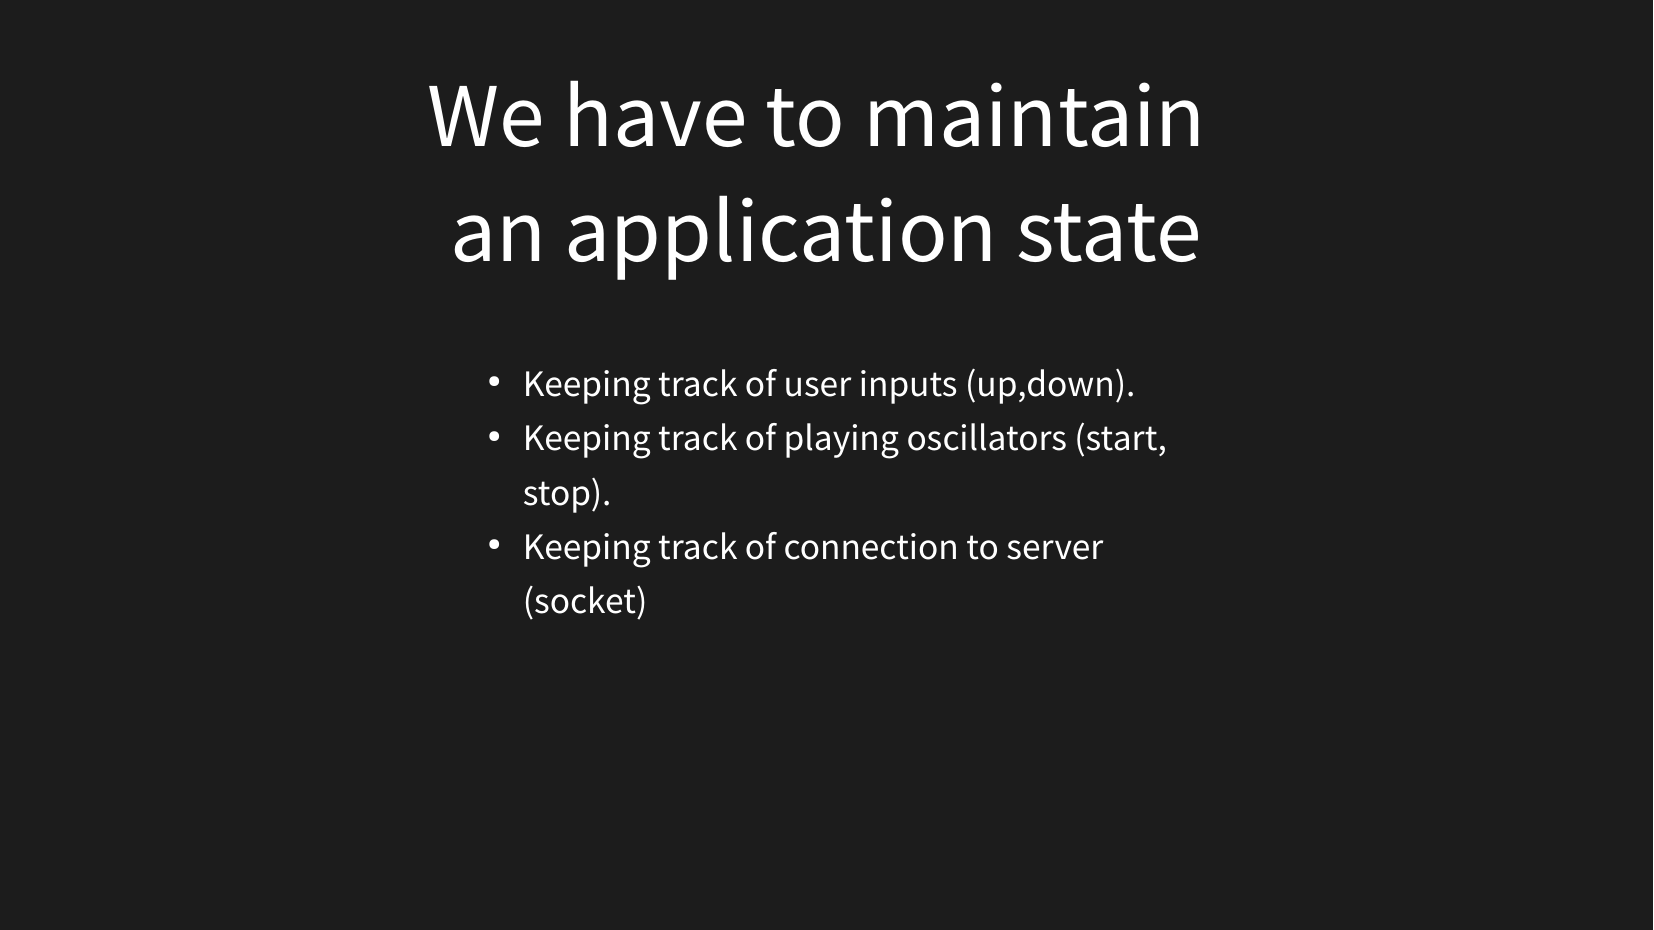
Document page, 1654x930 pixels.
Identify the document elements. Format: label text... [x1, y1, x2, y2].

title We have to maintain an application state [0, 55, 1653, 287]
text_box Keeping track of user inputs (up,down). Keeping track of playing oscillators (start, stop). Keeping track of connection to server (socket) [472, 344, 1208, 687]
